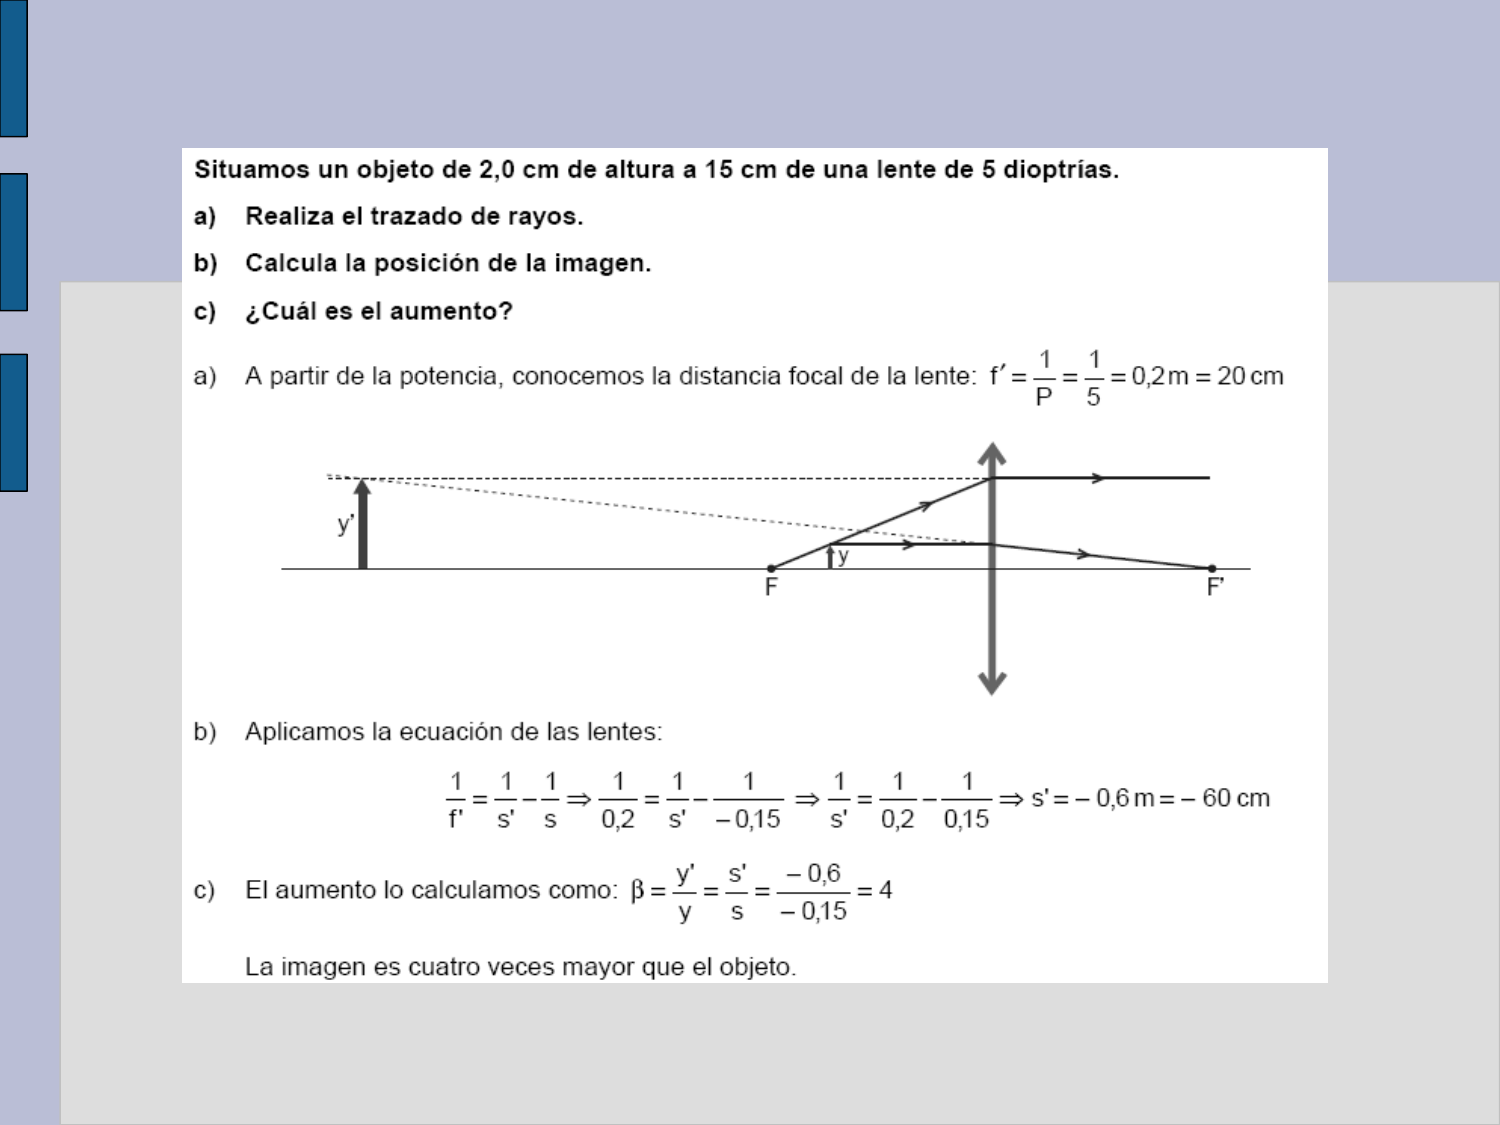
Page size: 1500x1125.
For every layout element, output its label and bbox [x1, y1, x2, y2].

picture [182, 148, 1328, 983]
